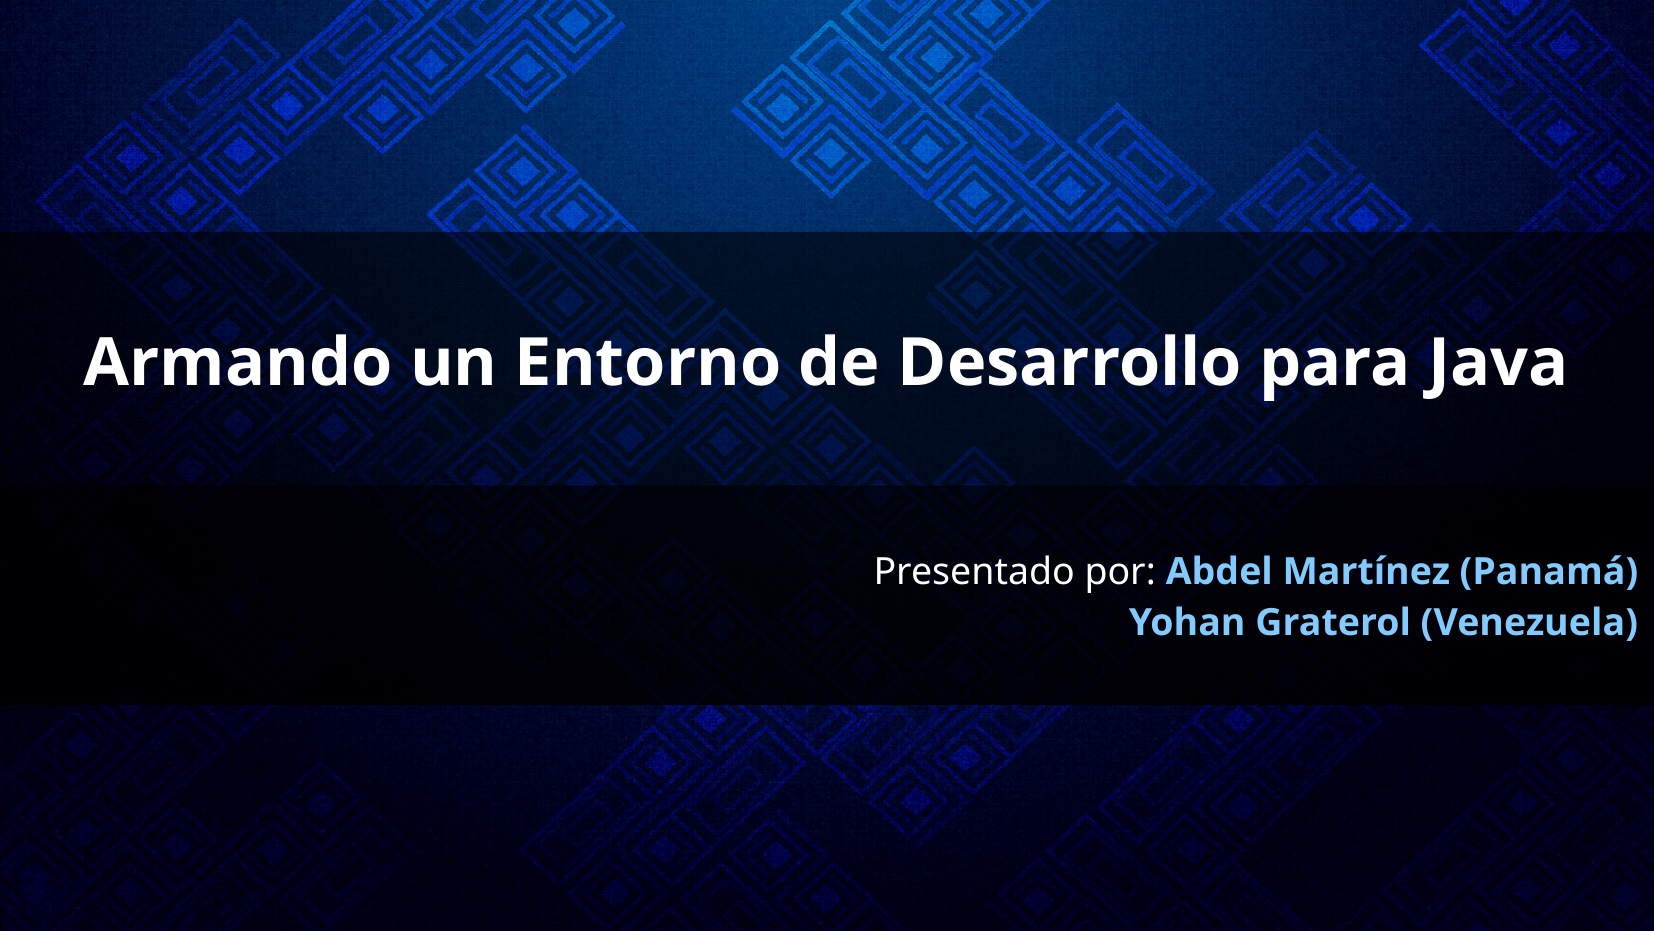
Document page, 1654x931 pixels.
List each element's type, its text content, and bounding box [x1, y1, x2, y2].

text_box Presentado por: Abdel Martínez (Panamá) Yohan Graterol (Venezuela) [0, 485, 1654, 706]
picture [0, 706, 1654, 931]
picture [0, 0, 1654, 231]
text_box Armando un Entorno de Desarrollo para Java [0, 231, 1654, 485]
